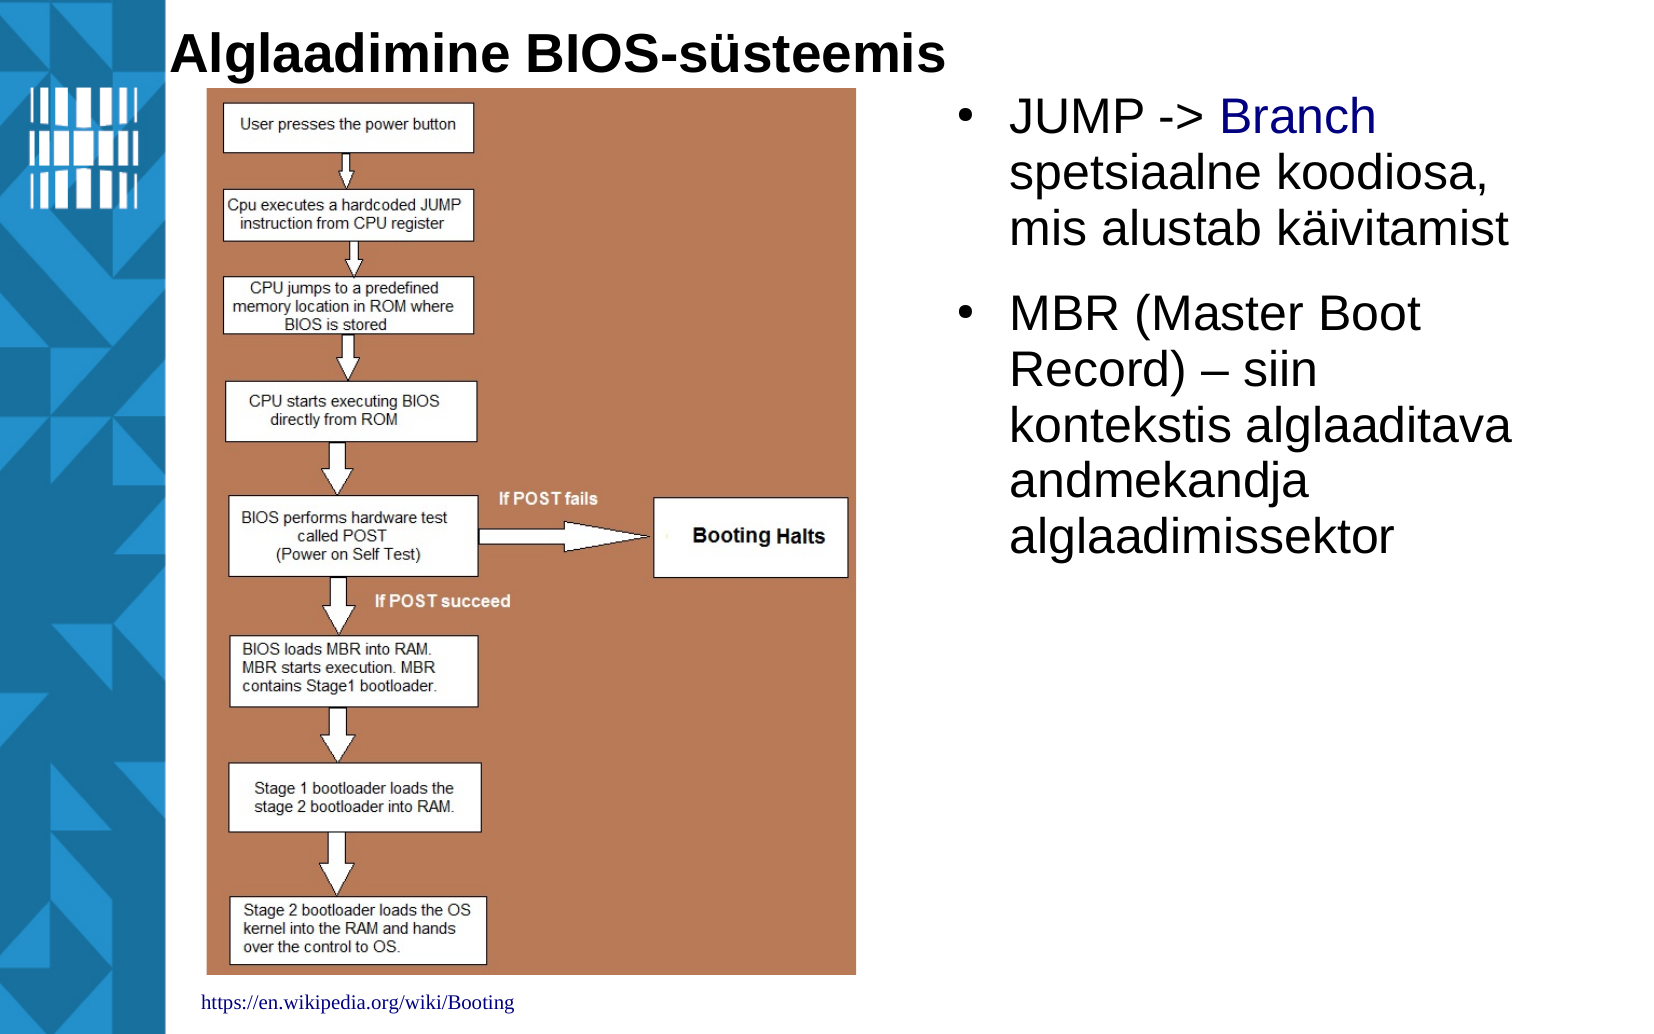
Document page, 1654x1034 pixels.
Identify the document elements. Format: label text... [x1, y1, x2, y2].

text_box https://en.wikipedia.org/wiki/Booting [201, 991, 591, 1021]
list JUMP -> Branch spetsiaalne koodiosa, mis alustab käivitamist MBR (Master Boot Record) – siin kontekstis alglaaditava andmekandja alglaadimissektor [938, 88, 1536, 956]
title Alglaadimine BIOS-süsteemis [169, 11, 1571, 95]
picture [206, 88, 857, 975]
